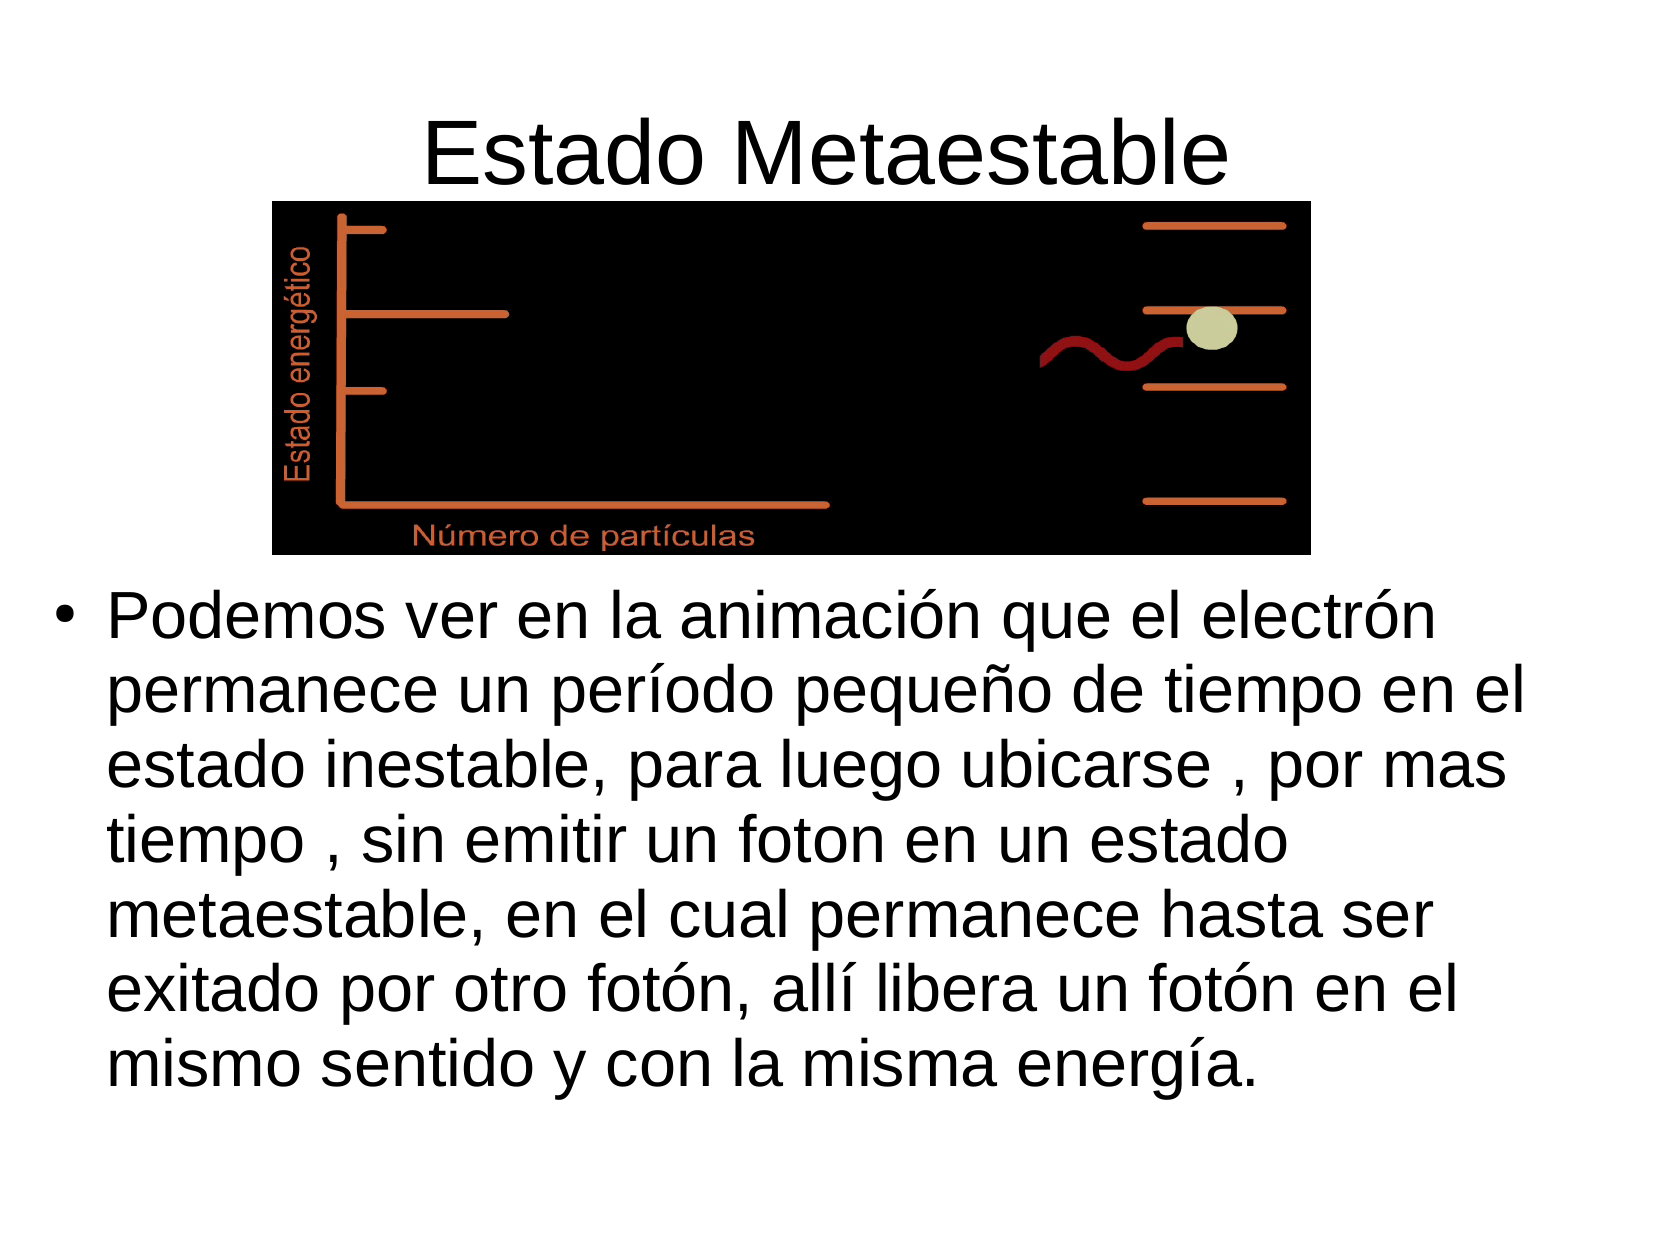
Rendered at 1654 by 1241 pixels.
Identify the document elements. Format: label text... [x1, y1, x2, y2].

title Estado Metaestable [82, 49, 1571, 257]
text_box Podemos ver en la animación que el electrón permanece un período pequeño de tiempo en el estado inestable, para luego ubicarse , por mas tiempo , sin emitir un foton en un estado metaestable, en el cual permanece hasta ser exitado por otro fotón, allí libera un fotón en el mismo sentido y con la misma energía. [35, 577, 1607, 1116]
text_box [271, 200, 1312, 556]
